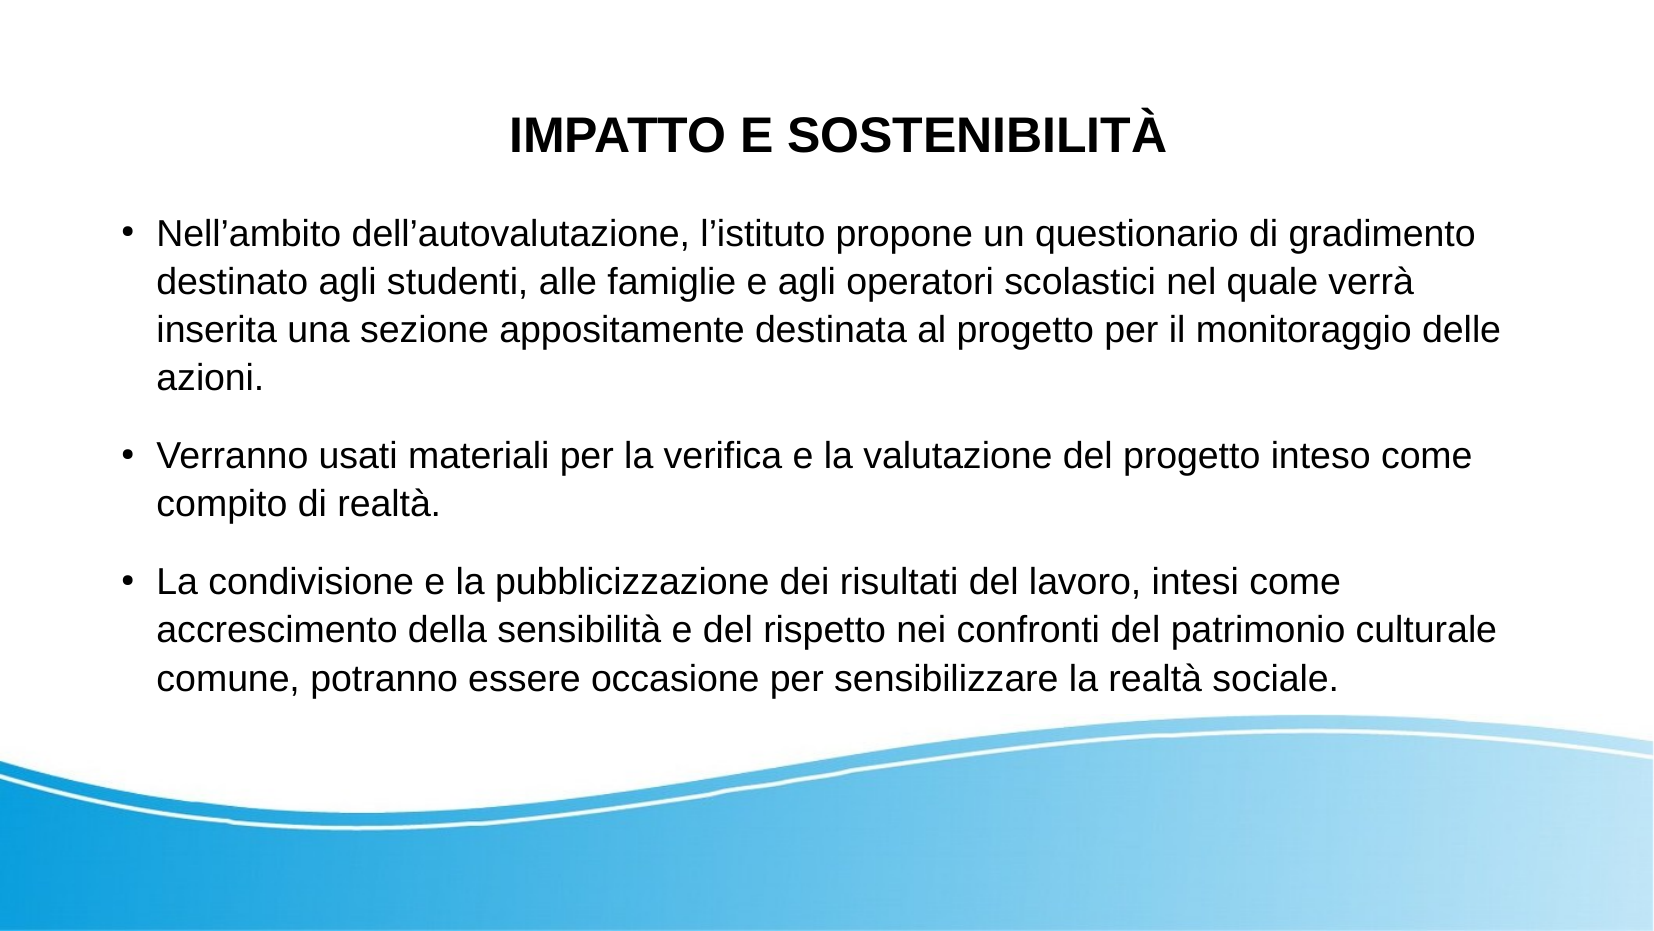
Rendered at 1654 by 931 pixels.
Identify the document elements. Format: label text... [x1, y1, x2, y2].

picture [0, 714, 1654, 931]
title IMPATTO E SOSTENIBILITÀ [94, 69, 1583, 201]
text_box Nell’ambito dell’autovalutazione, l’istituto propone un questionario di gradimento destinato agli studenti, alle famiglie e agli operatori scolastici nel quale verrà inserita una sezione appositamente destinata al progetto per il monitoraggio delle azioni. Verranno usati materiali per la verifica e la valutazione del progetto inteso come compito di realtà. La condivisione e la pubblicizzazione dei risultati del lavoro, intesi come accrescimento della sensibilità e del rispetto nei confronti del patrimonio culturale comune, potranno essere occasione per sensibilizzare la realtà sociale. [106, 198, 1524, 863]
